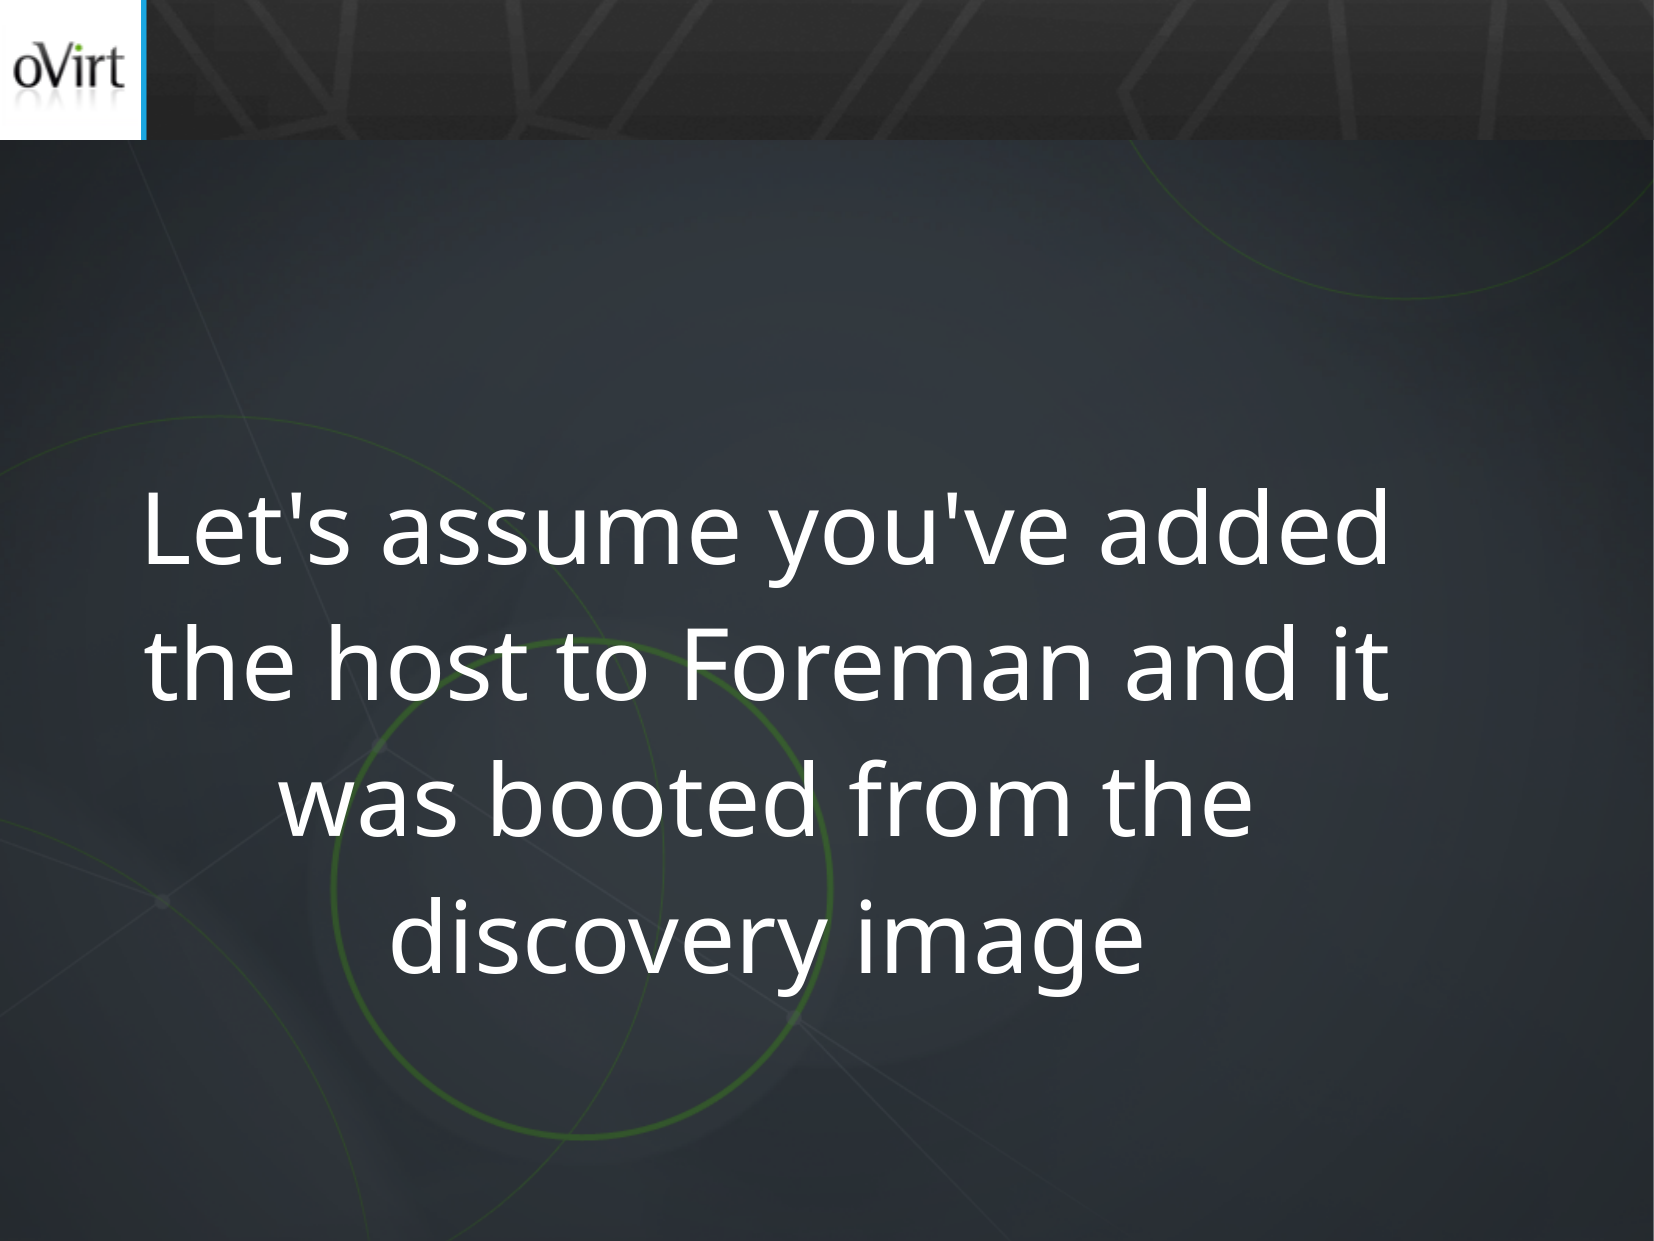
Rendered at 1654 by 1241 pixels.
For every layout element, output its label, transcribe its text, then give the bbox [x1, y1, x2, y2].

picture [0, 0, 1654, 1241]
text_box Let's assume you've added the host to Foreman and it was booted from the discovery image [124, 450, 1561, 865]
